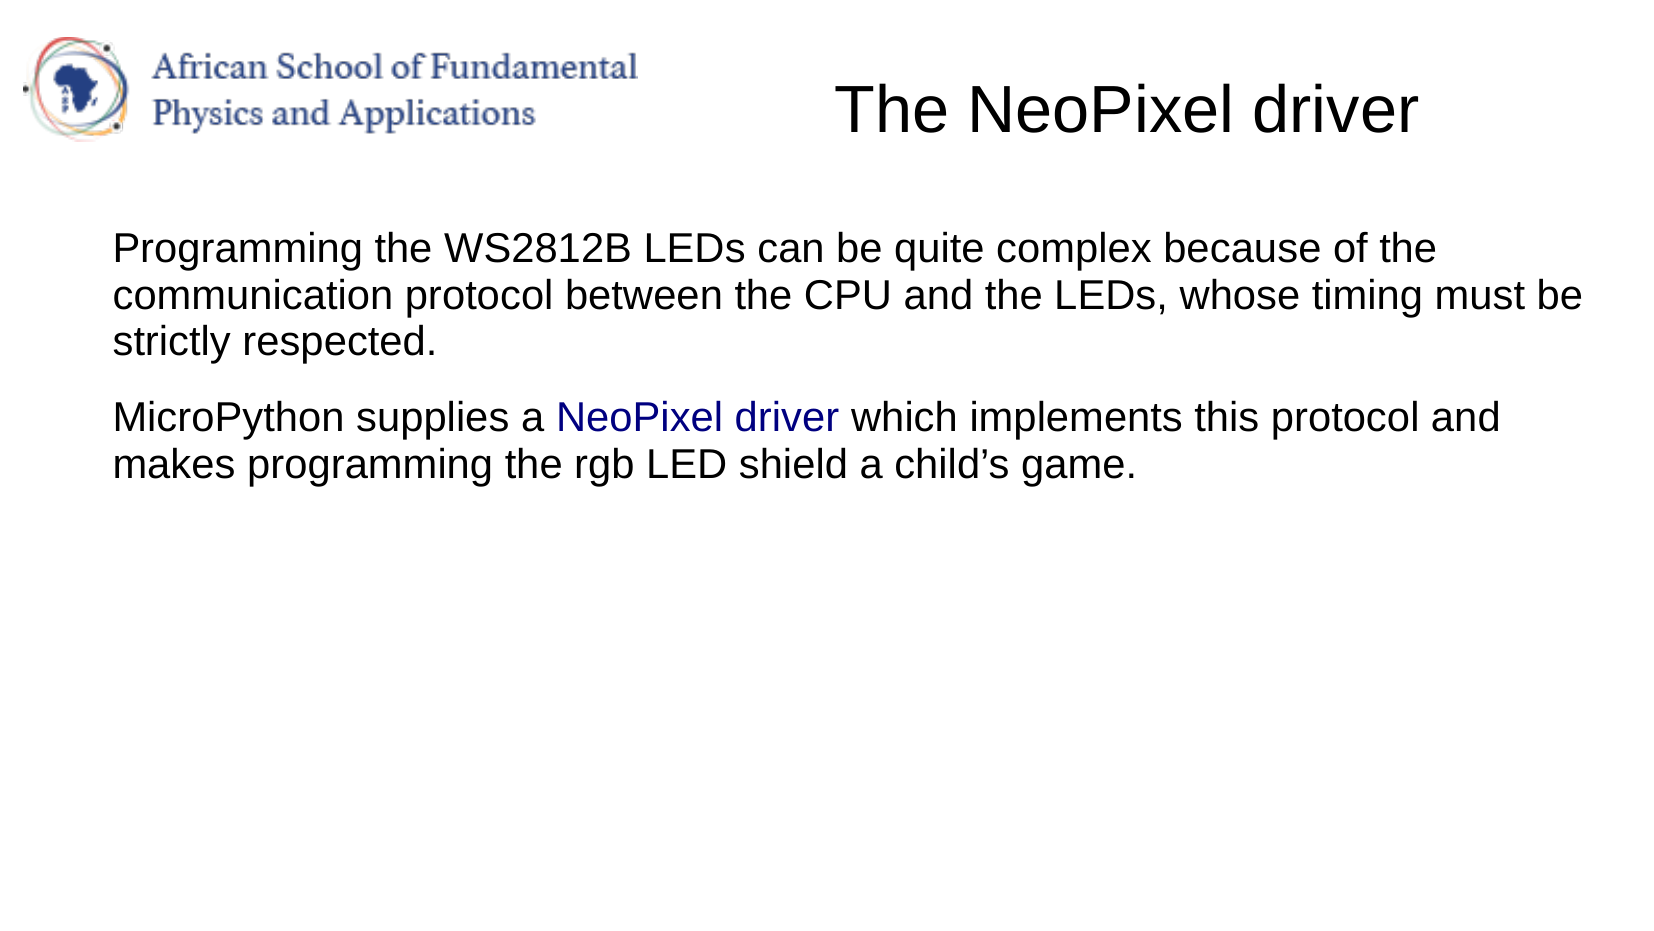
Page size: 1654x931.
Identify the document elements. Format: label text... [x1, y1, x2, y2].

picture [23, 37, 638, 142]
list Programming the WS2812B LEDs can be quite complex because of the communication protocol between the CPU and the LEDs, whose timing must be strictly respected. MicroPython supplies a NeoPixel driver which implements this protocol and makes programming the rgb LED shield a child’s game. [112, 225, 1601, 765]
title The NeoPixel driver [679, 32, 1576, 188]
